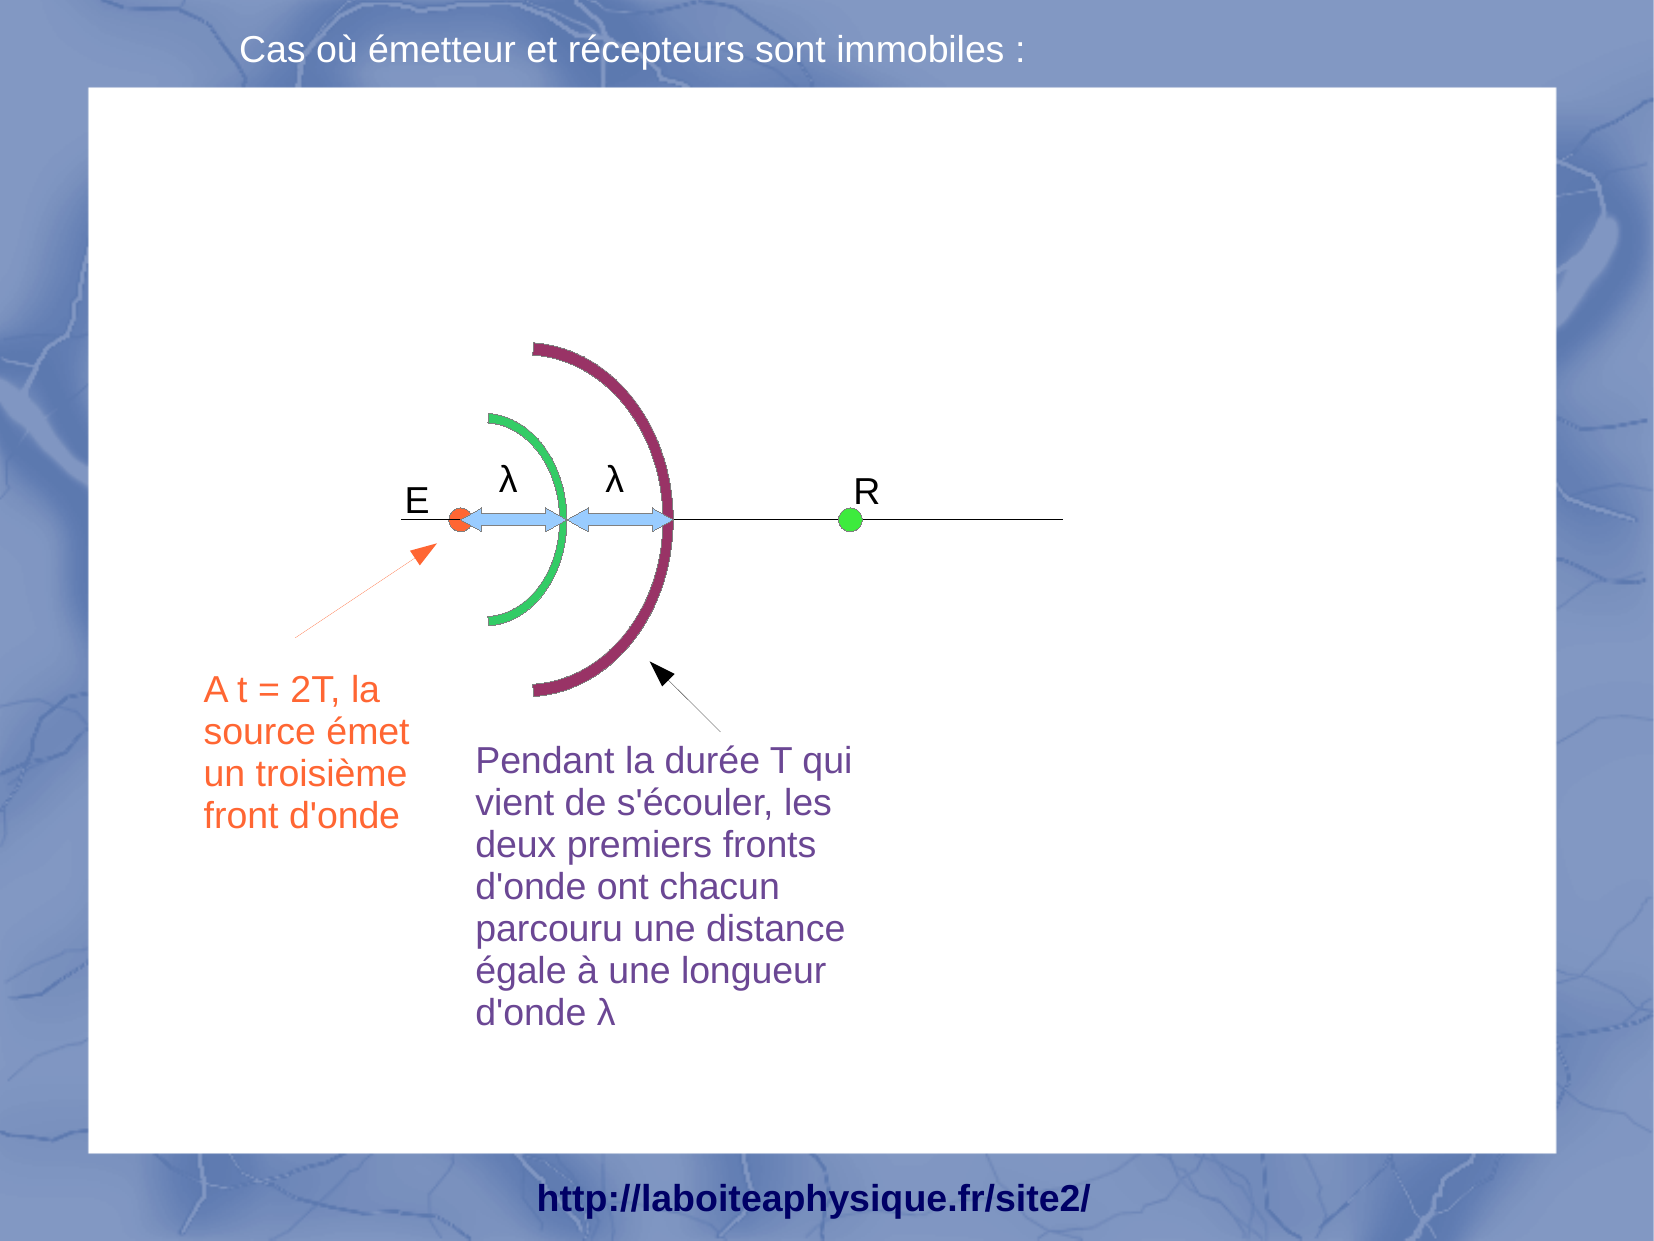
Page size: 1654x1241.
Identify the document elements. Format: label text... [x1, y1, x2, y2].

text_box E [389, 472, 438, 530]
text_box Cas où émetteur et récepteurs sont immobiles : [224, 21, 1193, 79]
text_box Pendant la durée T qui vient de s'écouler, les deux premiers fronts d'onde ont chacun parcouru une distance égale à une longueur d'onde λ [460, 731, 886, 1041]
text_box λ [484, 451, 544, 508]
text_box A t = 2T, la source émet un troisième front d'onde [188, 661, 473, 845]
picture [0, 0, 1654, 1241]
text_box http://laboiteaphysique.fr/site2/ [527, 1170, 1112, 1241]
text_box R [838, 462, 886, 520]
text_box [448, 342, 674, 697]
text_box λ [590, 451, 650, 508]
text_box [838, 507, 863, 532]
